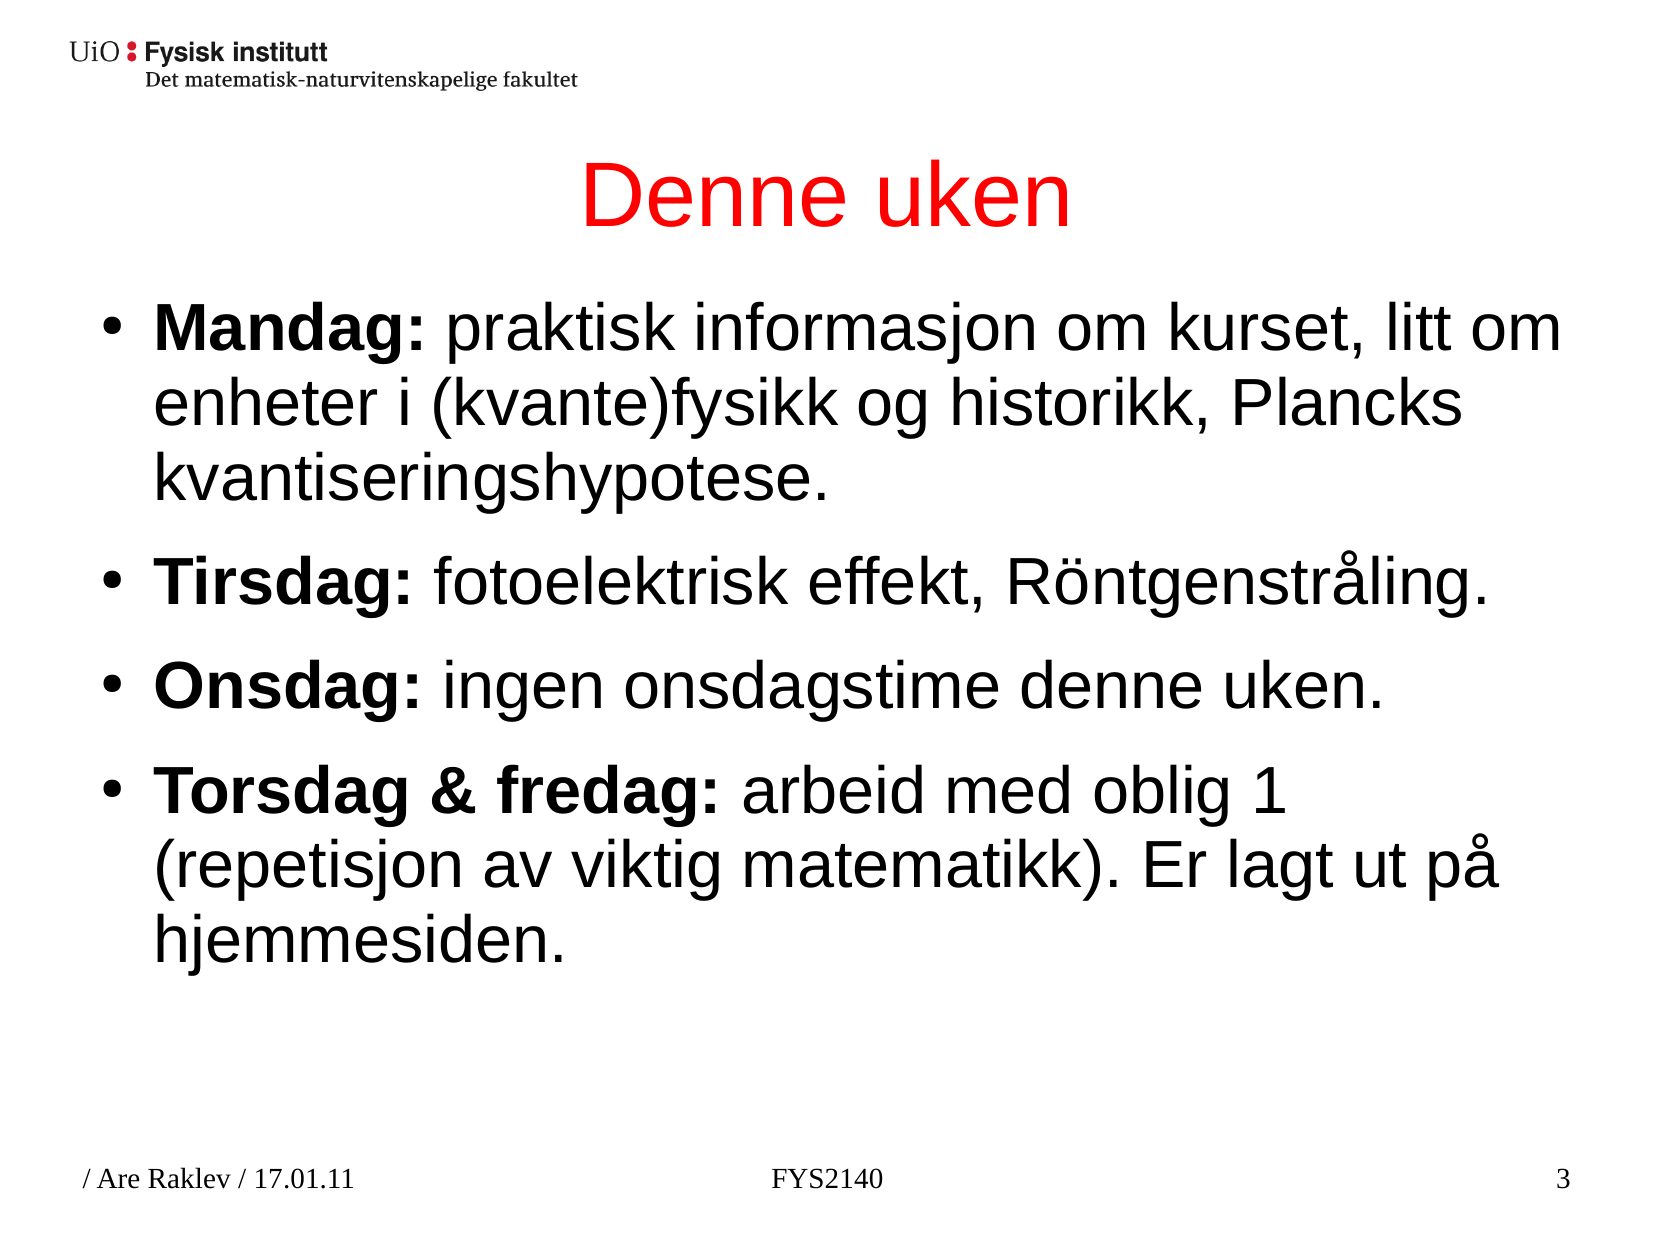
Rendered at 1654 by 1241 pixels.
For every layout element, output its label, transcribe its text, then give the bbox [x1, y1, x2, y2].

title Denne uken [82, 90, 1571, 290]
list Mandag: praktisk informasjon om kurset, litt om enheter i (kvante)fysikk og historikk, Plancks kvantiseringshypotese. Tirsdag: fotoelektrisk effekt, Röntgenstråling. Onsdag: ingen onsdagstime denne uken. Torsdag & fredag: arbeid med oblig 1 (repetisjon av viktig matematikk). Er lagt ut på hjemmesiden. [82, 290, 1571, 1094]
picture [68, 37, 581, 93]
